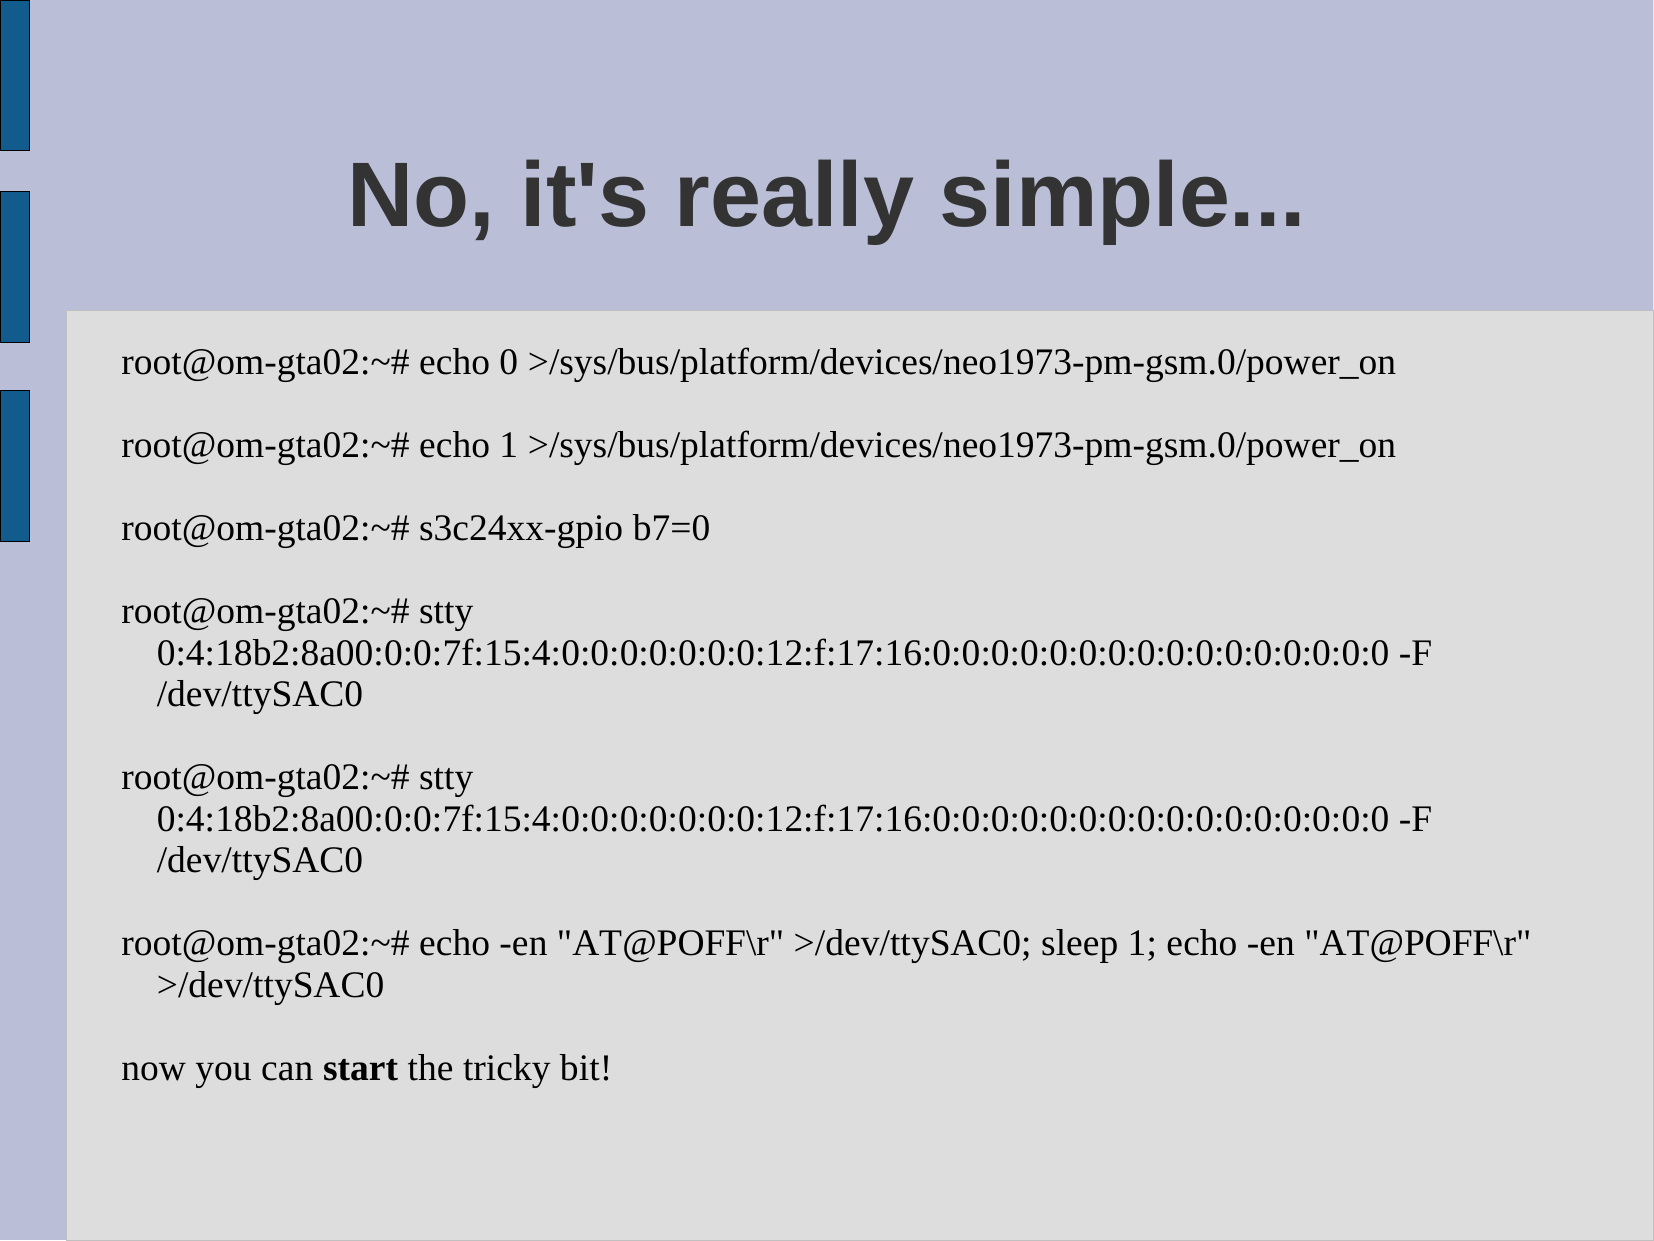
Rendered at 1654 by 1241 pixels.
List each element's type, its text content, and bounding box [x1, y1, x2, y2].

subtitle root@om-gta02:~# echo 0 >/sys/bus/platform/devices/neo1973-pm-gsm.0/power_on root@om-gta02:~# echo 1 >/sys/bus/platform/devices/neo1973-pm-gsm.0/power_on root@om-gta02:~# s3c24xx-gpio b7=0 root@om-gta02:~# stty 0:4:18b2:8a00:0:0:7f:15:4:0:0:0:0:0:0:0:12:f:17:16:0:0:0:0:0:0:0:0:0:0:0:0:0:0:0:0 -F /dev/ttySAC0 root@om-gta02:~# stty 0:4:18b2:8a00:0:0:7f:15:4:0:0:0:0:0:0:0:12:f:17:16:0:0:0:0:0:0:0:0:0:0:0:0:0:0:0:0 -F /dev/ttySAC0 root@om-gta02:~# echo -en "AT@POFF\r" >/dev/ttySAC0; sleep 1; echo -en "AT@POFF\r" >/dev/ttySAC0 now you can start the tricky bit! [121, 340, 1534, 1130]
title No, it's really simple... [121, 98, 1534, 291]
